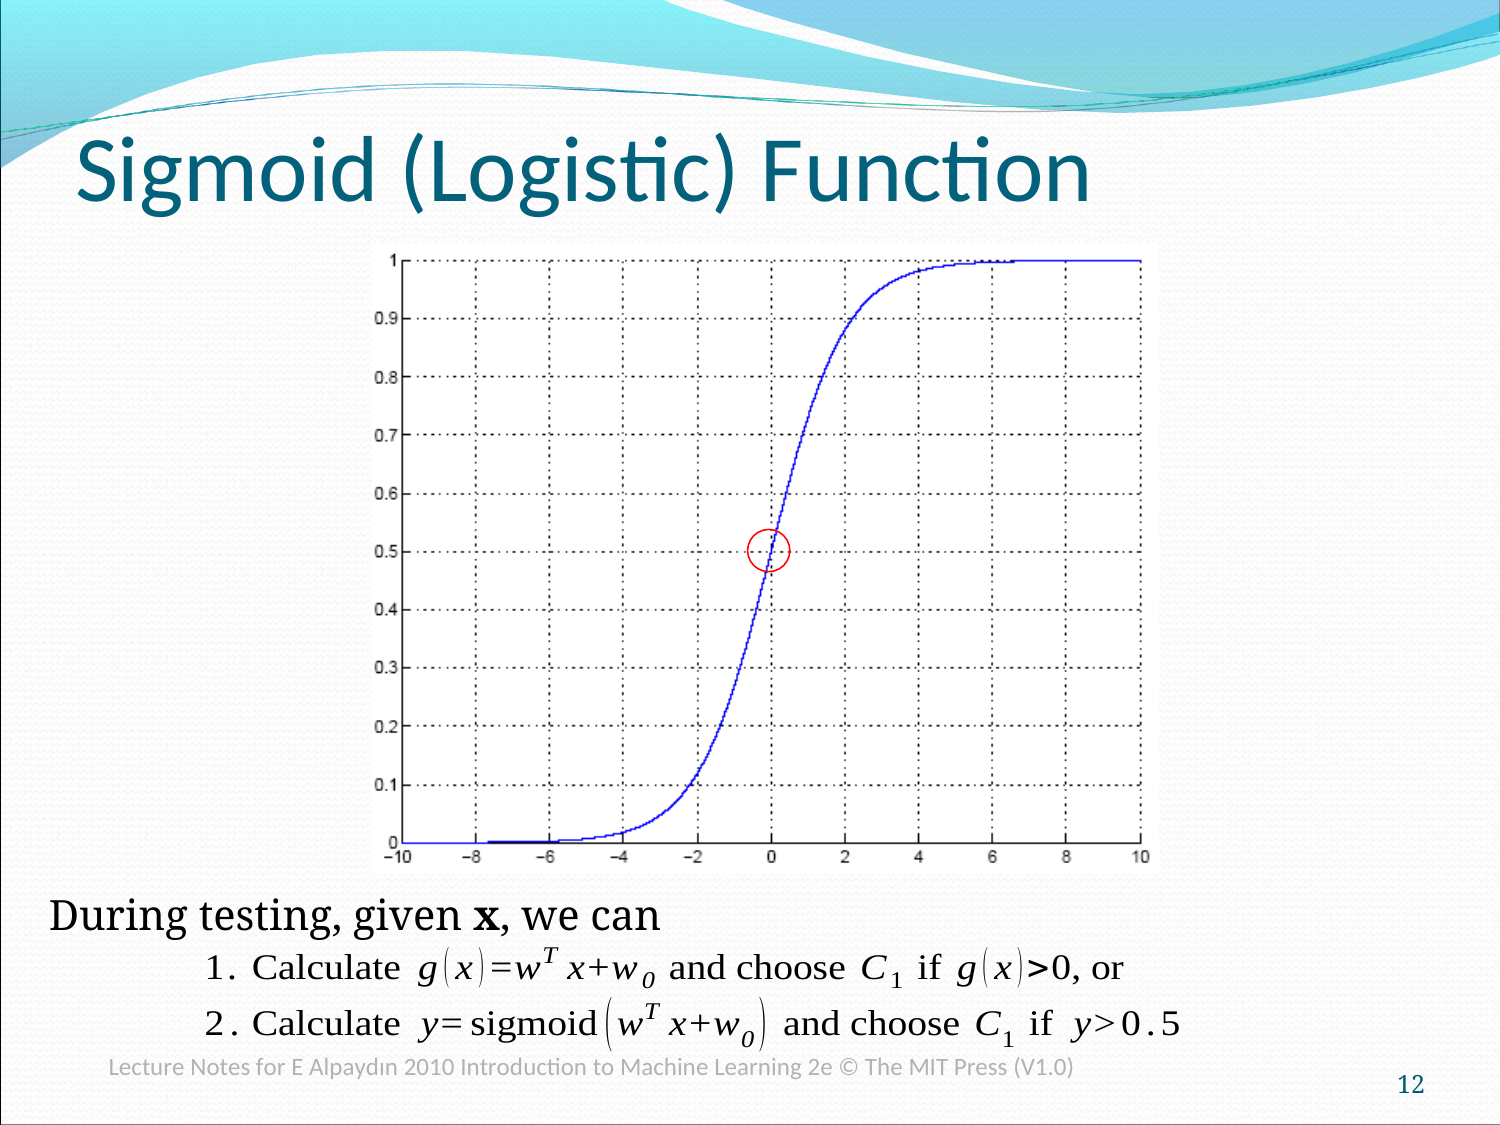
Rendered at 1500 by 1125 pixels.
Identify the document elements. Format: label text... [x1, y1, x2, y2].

chart [194, 940, 1199, 1042]
text_box During testing, given x, we can [33, 881, 677, 948]
text_box Sigmoid (Logistic) Function [75, 90, 1426, 221]
text_box Lecture Notes for E Alpaydın 2010 Introduction to Machine Learning 2e © The MIT Press (V1.0) [93, 1042, 1254, 1103]
picture [0, 0, 1500, 1125]
text_box <number> [1299, 1042, 1426, 1103]
